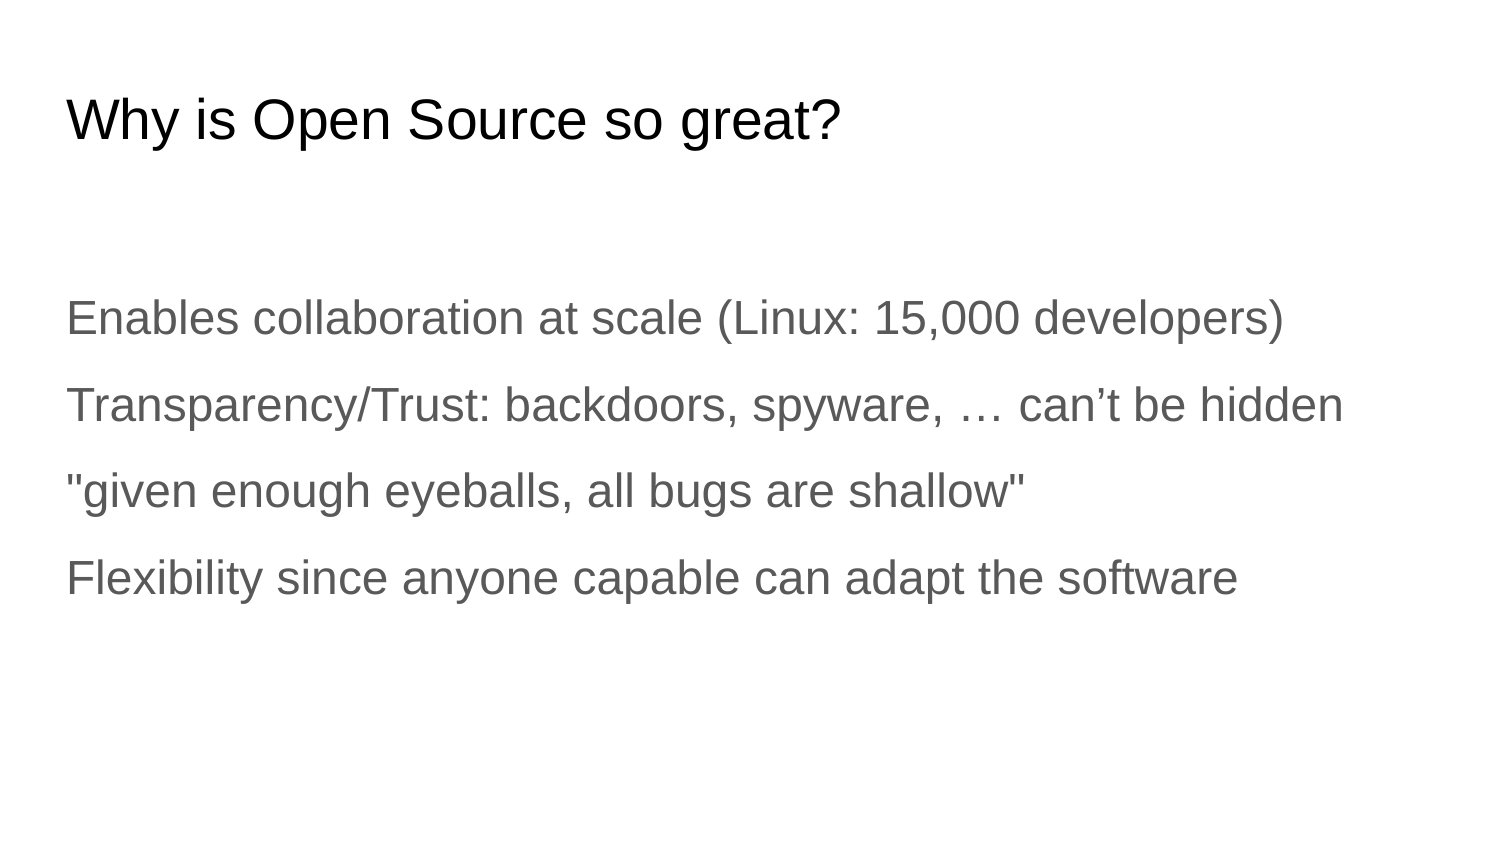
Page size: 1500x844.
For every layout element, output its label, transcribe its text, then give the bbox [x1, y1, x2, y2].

list Enables collaboration at scale (Linux: 15,000 developers) Transparency/Trust: backdoors, spyware, … can’t be hidden "given enough eyeballs, all bugs are shallow" Flexibility since anyone capable can adapt the software [51, 189, 1449, 750]
title Why is Open Source so great? [51, 72, 1449, 167]
